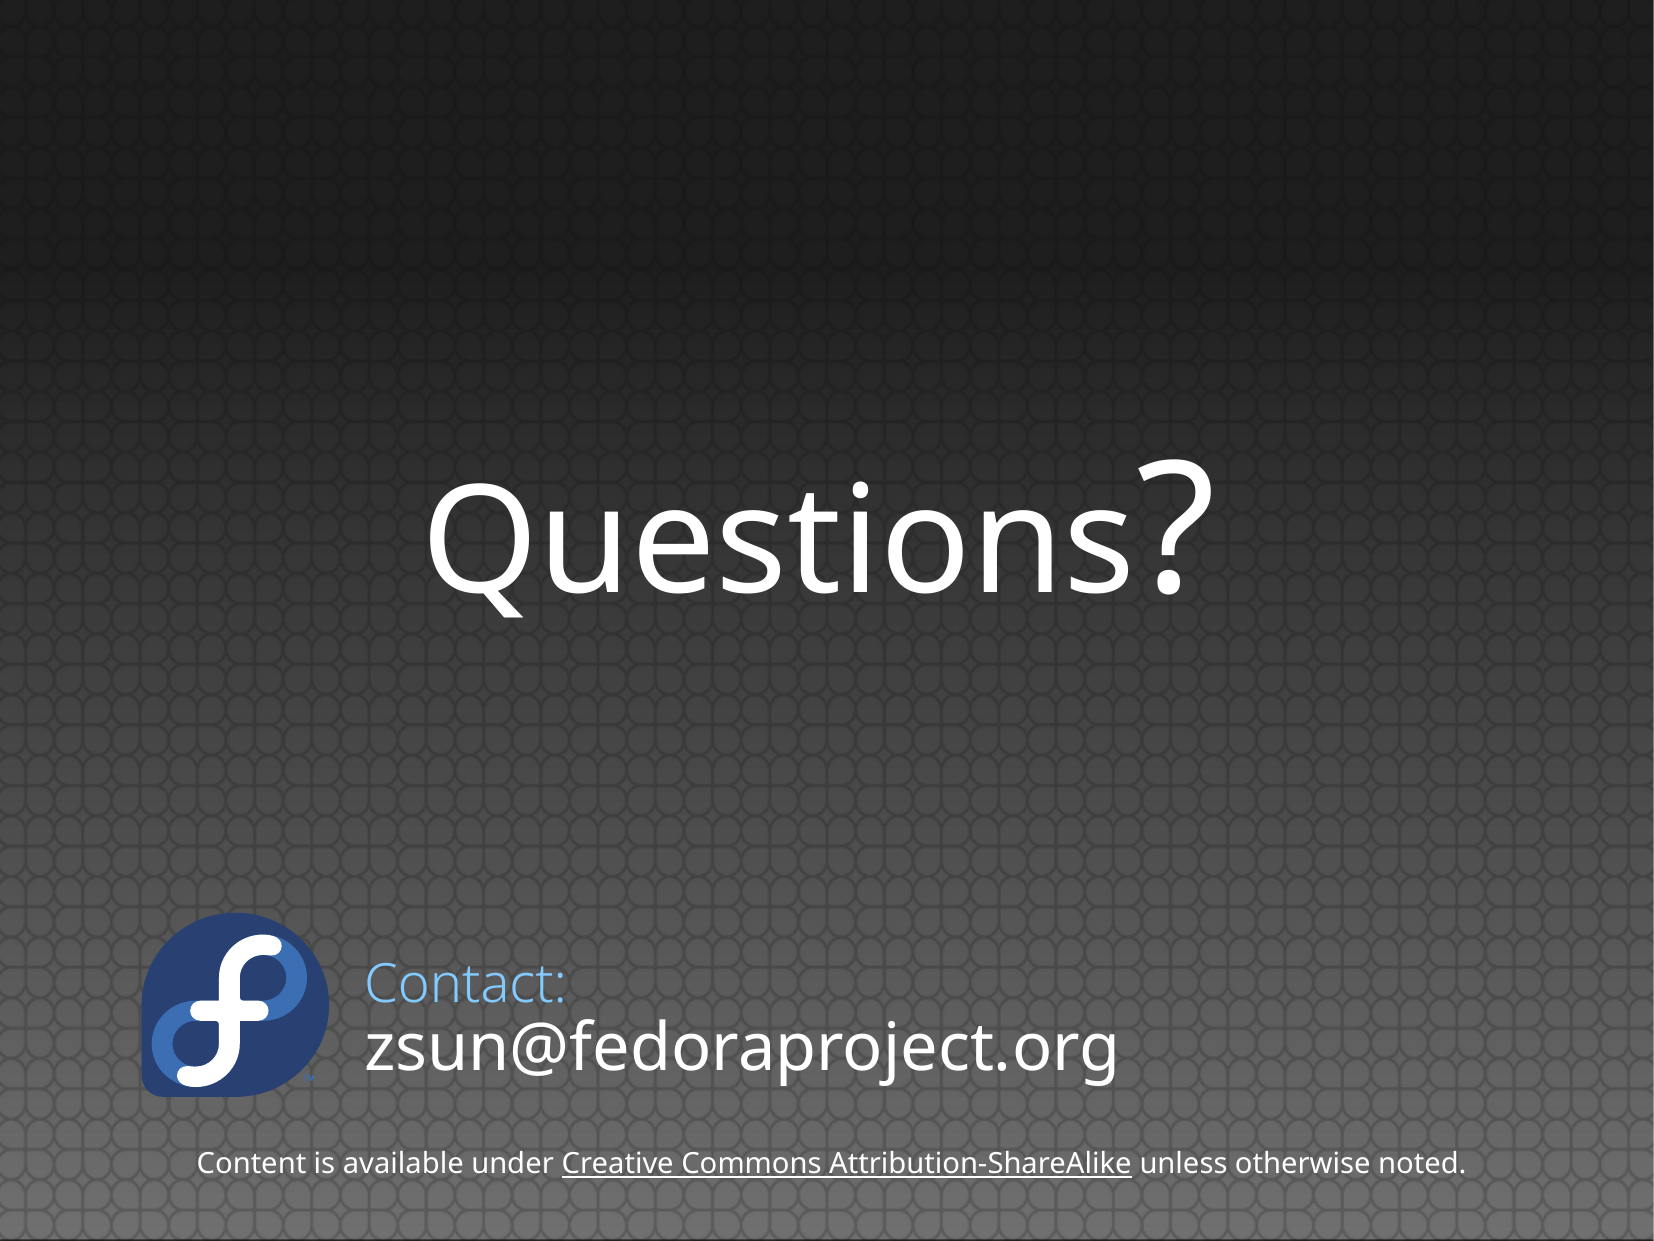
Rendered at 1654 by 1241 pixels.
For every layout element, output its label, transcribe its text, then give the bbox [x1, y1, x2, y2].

text_box Contact: [349, 937, 703, 1013]
title Questions? [30, 428, 1606, 615]
text_box zsun@fedoraproject.org [349, 992, 1455, 1075]
text_box Content is available under Creative Commons Attribution-ShareAlike unless otherwise noted. [52, 1135, 1611, 1201]
picture [0, 0, 1654, 1241]
